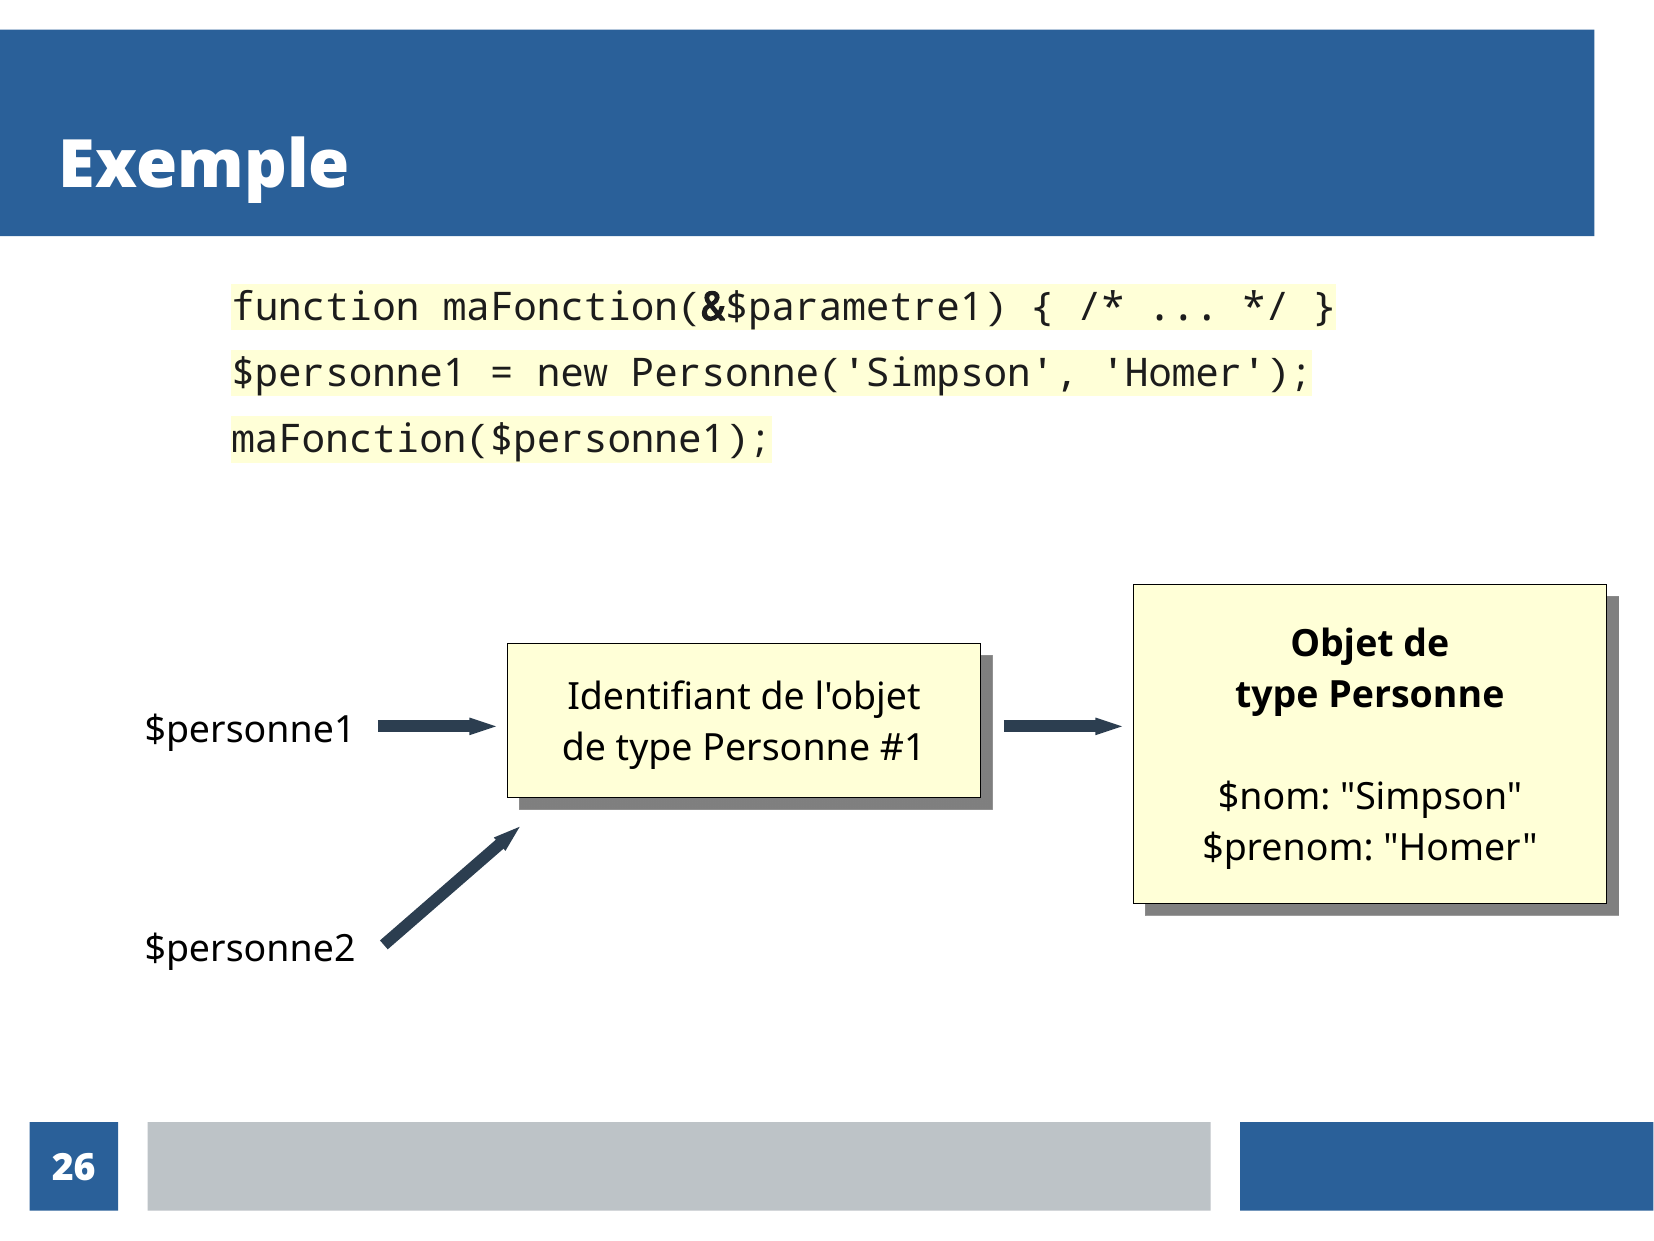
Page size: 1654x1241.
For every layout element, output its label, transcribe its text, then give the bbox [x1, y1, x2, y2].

text_box Objet de type Personne $nom: "Simpson" $prenom: "Homer" [1133, 584, 1607, 904]
text_box $personne1 [129, 695, 390, 762]
text_box Identifiant de l'objet de type Personne #1 [507, 643, 981, 798]
title Exemple [59, 59, 1595, 207]
text_box $personne2 [129, 913, 390, 981]
list function maFonction(&$parametre1) { /* ... */ } $personne1 = new Personne('Simpson', 'Homer'); maFonction($personne1); [200, 283, 1382, 520]
